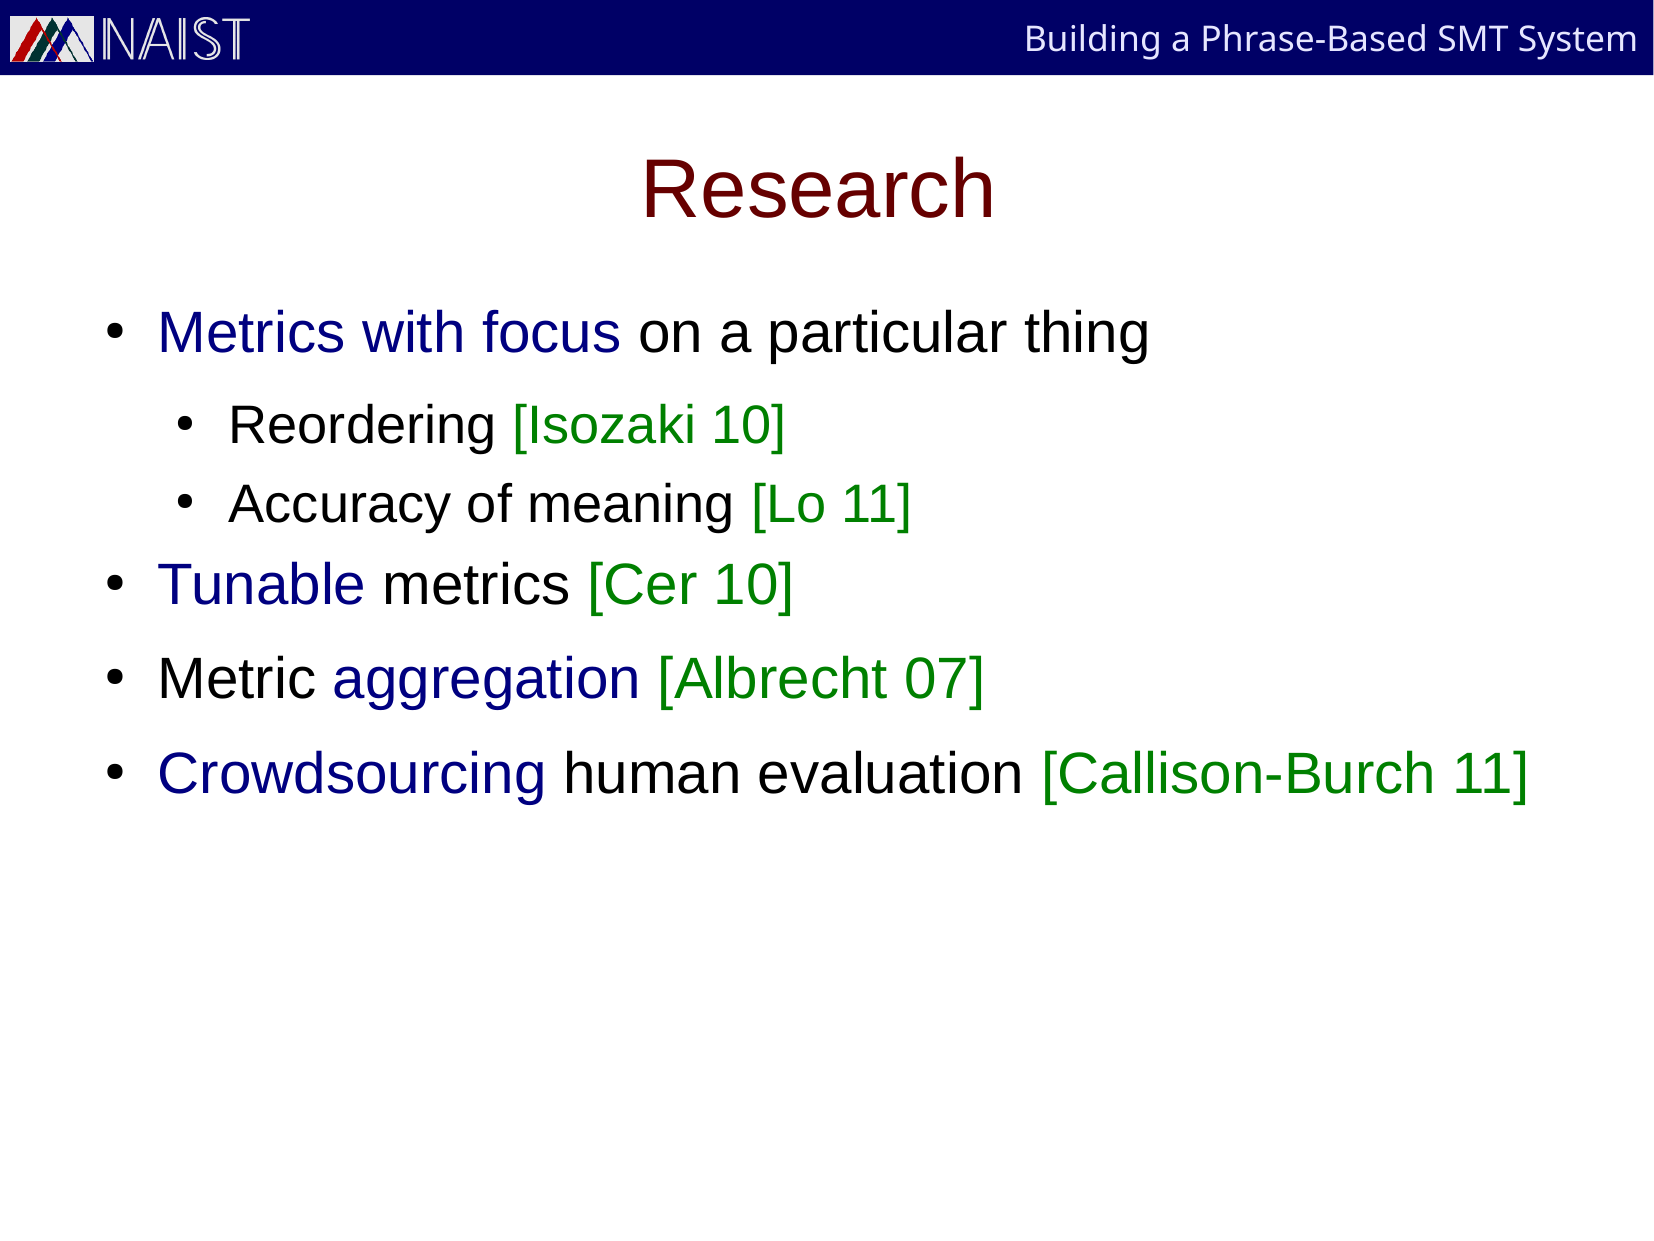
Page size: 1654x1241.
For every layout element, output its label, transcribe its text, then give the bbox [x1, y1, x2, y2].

title Research [75, 92, 1564, 285]
list Metrics with focus on a particular thing Reordering [Isozaki 10] Accuracy of meaning [Lo 11] Tunable metrics [Cer 10] Metric aggregation [Albrecht 07] Crowdsourcing human evaluation [Callison-Burch 11] [86, 300, 1576, 1119]
picture [102, 17, 251, 60]
picture [10, 16, 94, 62]
